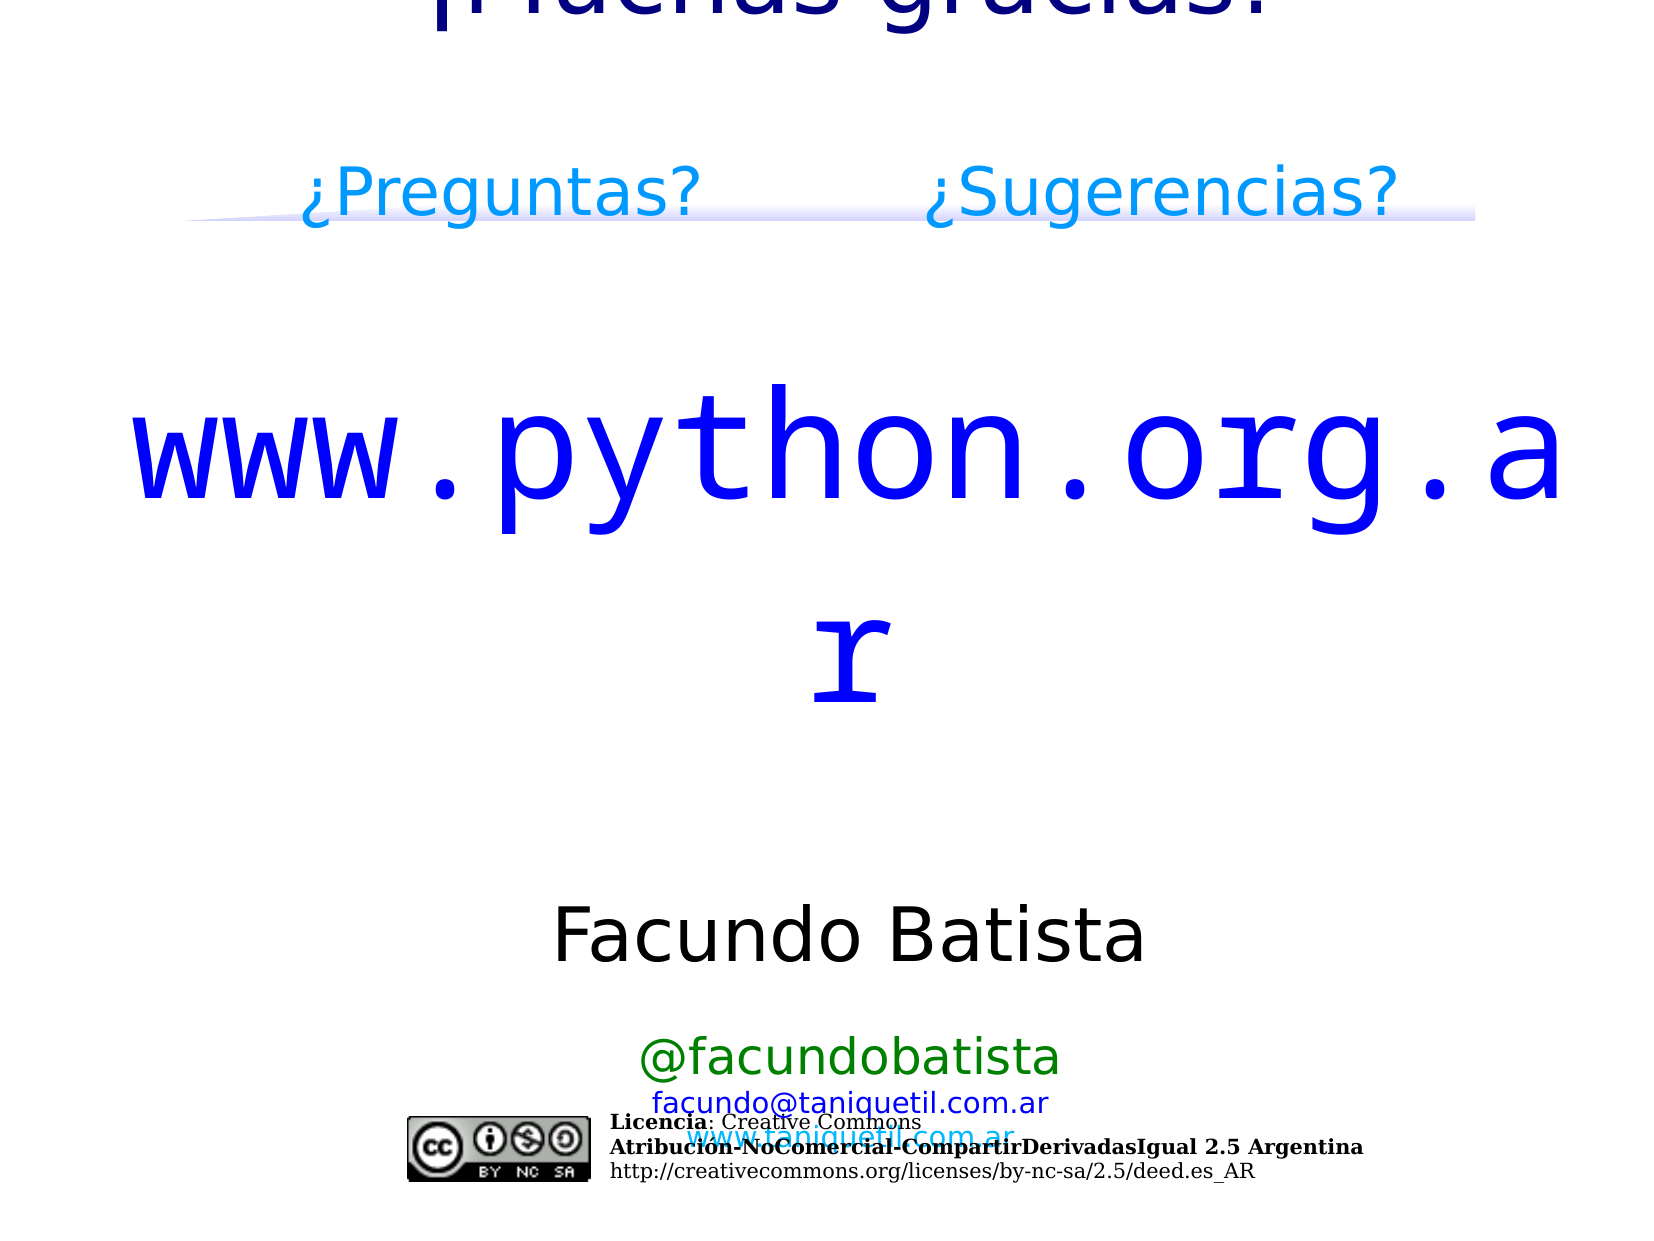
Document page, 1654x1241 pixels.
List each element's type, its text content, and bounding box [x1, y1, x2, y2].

text_box Licencia: Creative Commons Atribución-NoComercial-CompartirDerivadasIgual 2.5 Argentina http://creativecommons.org/licenses/by-nc-sa/2.5/deed.es_AR [610, 1102, 1462, 1191]
title ¡Muchas gracias! ¿Preguntas? ¿Sugerencias? www.python.org.ar Facundo Batista @ @facundobatista facundo@taniquetil.com.ar www.taniquetil.com.ar [106, 48, 1595, 1027]
picture [407, 1116, 591, 1182]
